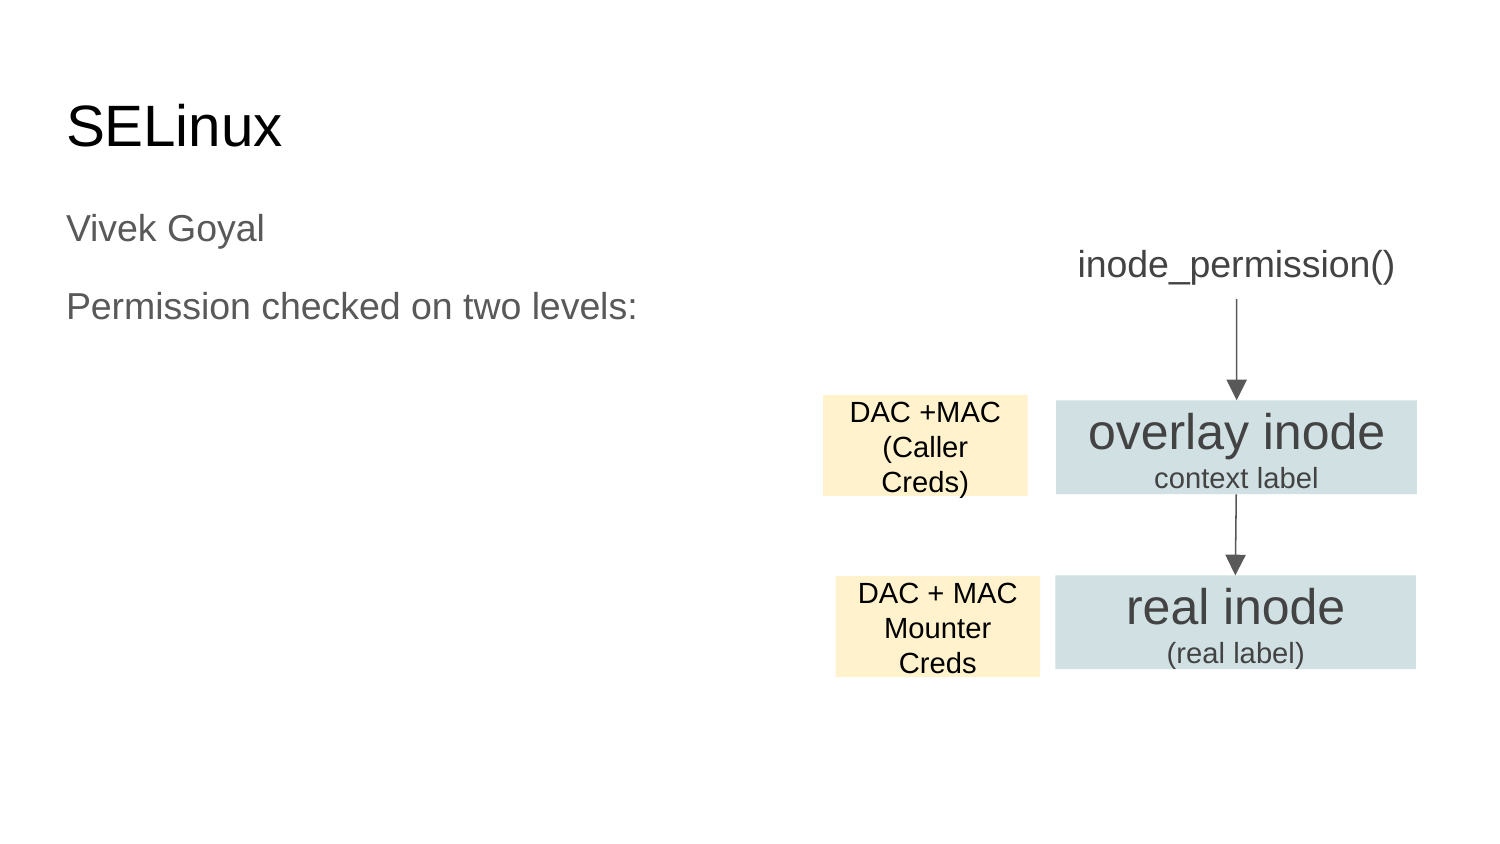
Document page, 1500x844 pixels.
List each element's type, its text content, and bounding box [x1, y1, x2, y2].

text_box DAC +MAC (Caller Creds) [823, 394, 1028, 496]
list Vivek Goyal Permission checked on two levels: [51, 189, 1449, 750]
text_box overlay inode context label [1056, 400, 1417, 495]
text_box real inode (real label) [1055, 575, 1416, 670]
title SELinux [51, 72, 1449, 167]
text_box DAC + MAC Mounter Creds [835, 576, 1041, 678]
text_box inode_permission() [1056, 225, 1417, 300]
